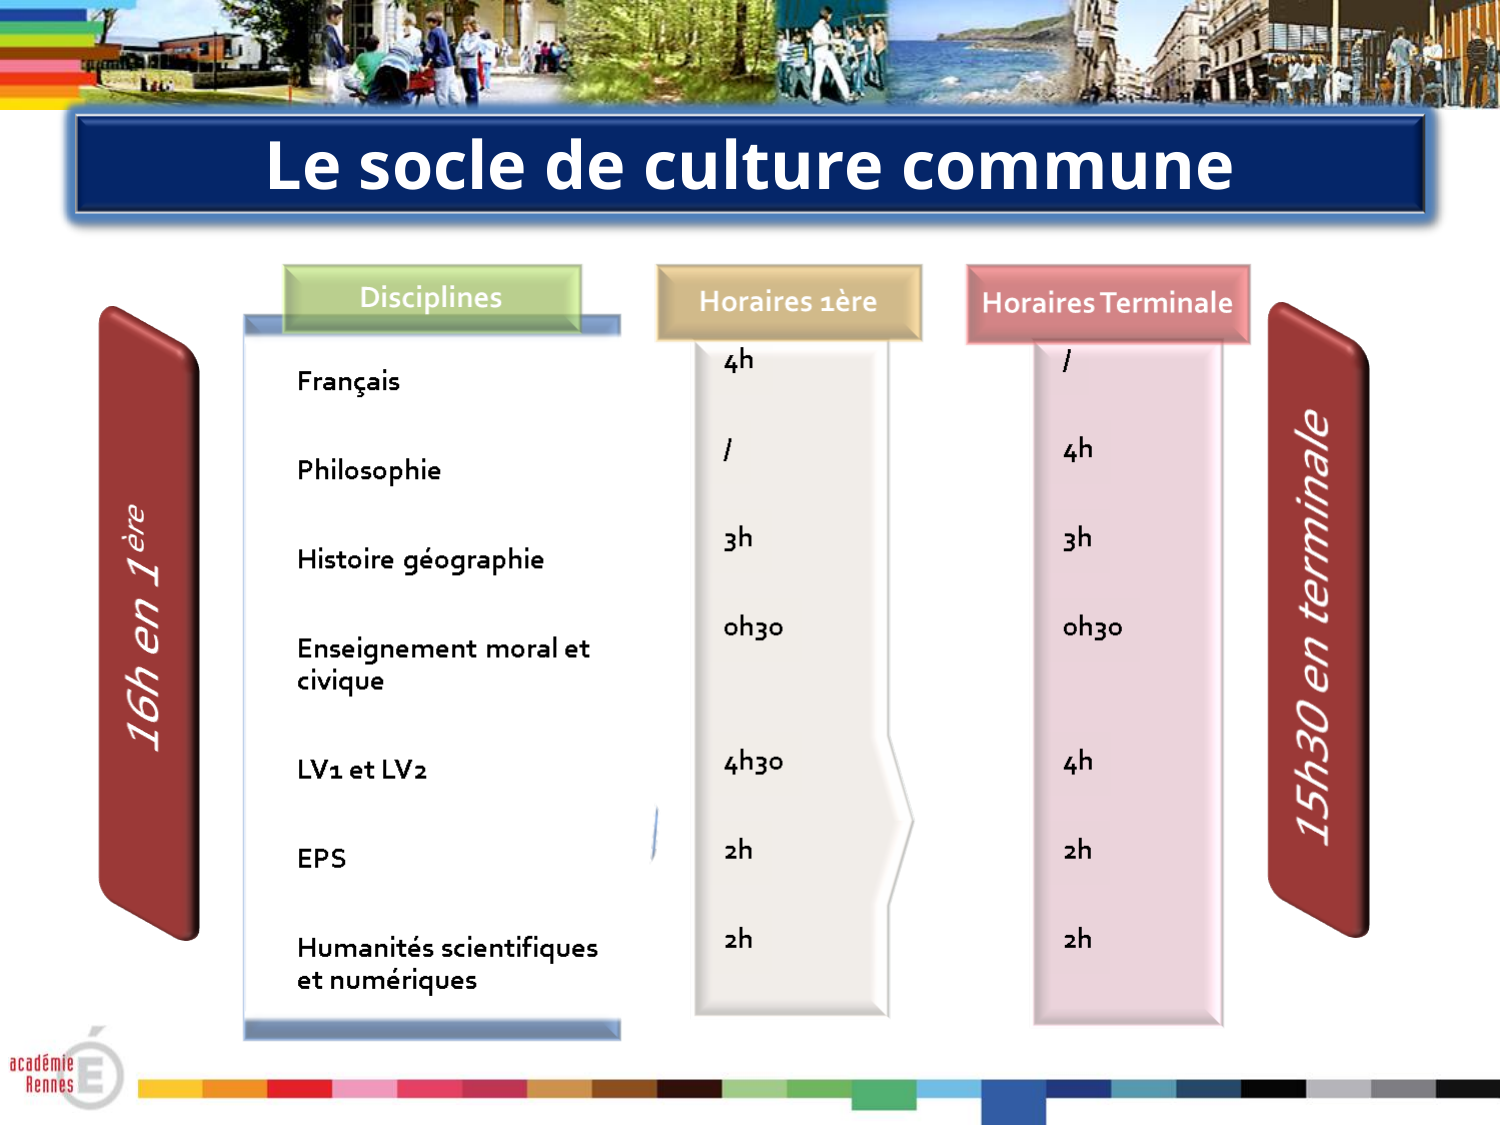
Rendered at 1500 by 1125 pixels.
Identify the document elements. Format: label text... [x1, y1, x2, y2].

text_box Le socle de culture commune [76, 115, 1424, 211]
picture [8, 261, 1500, 1125]
picture [0, 0, 1500, 259]
